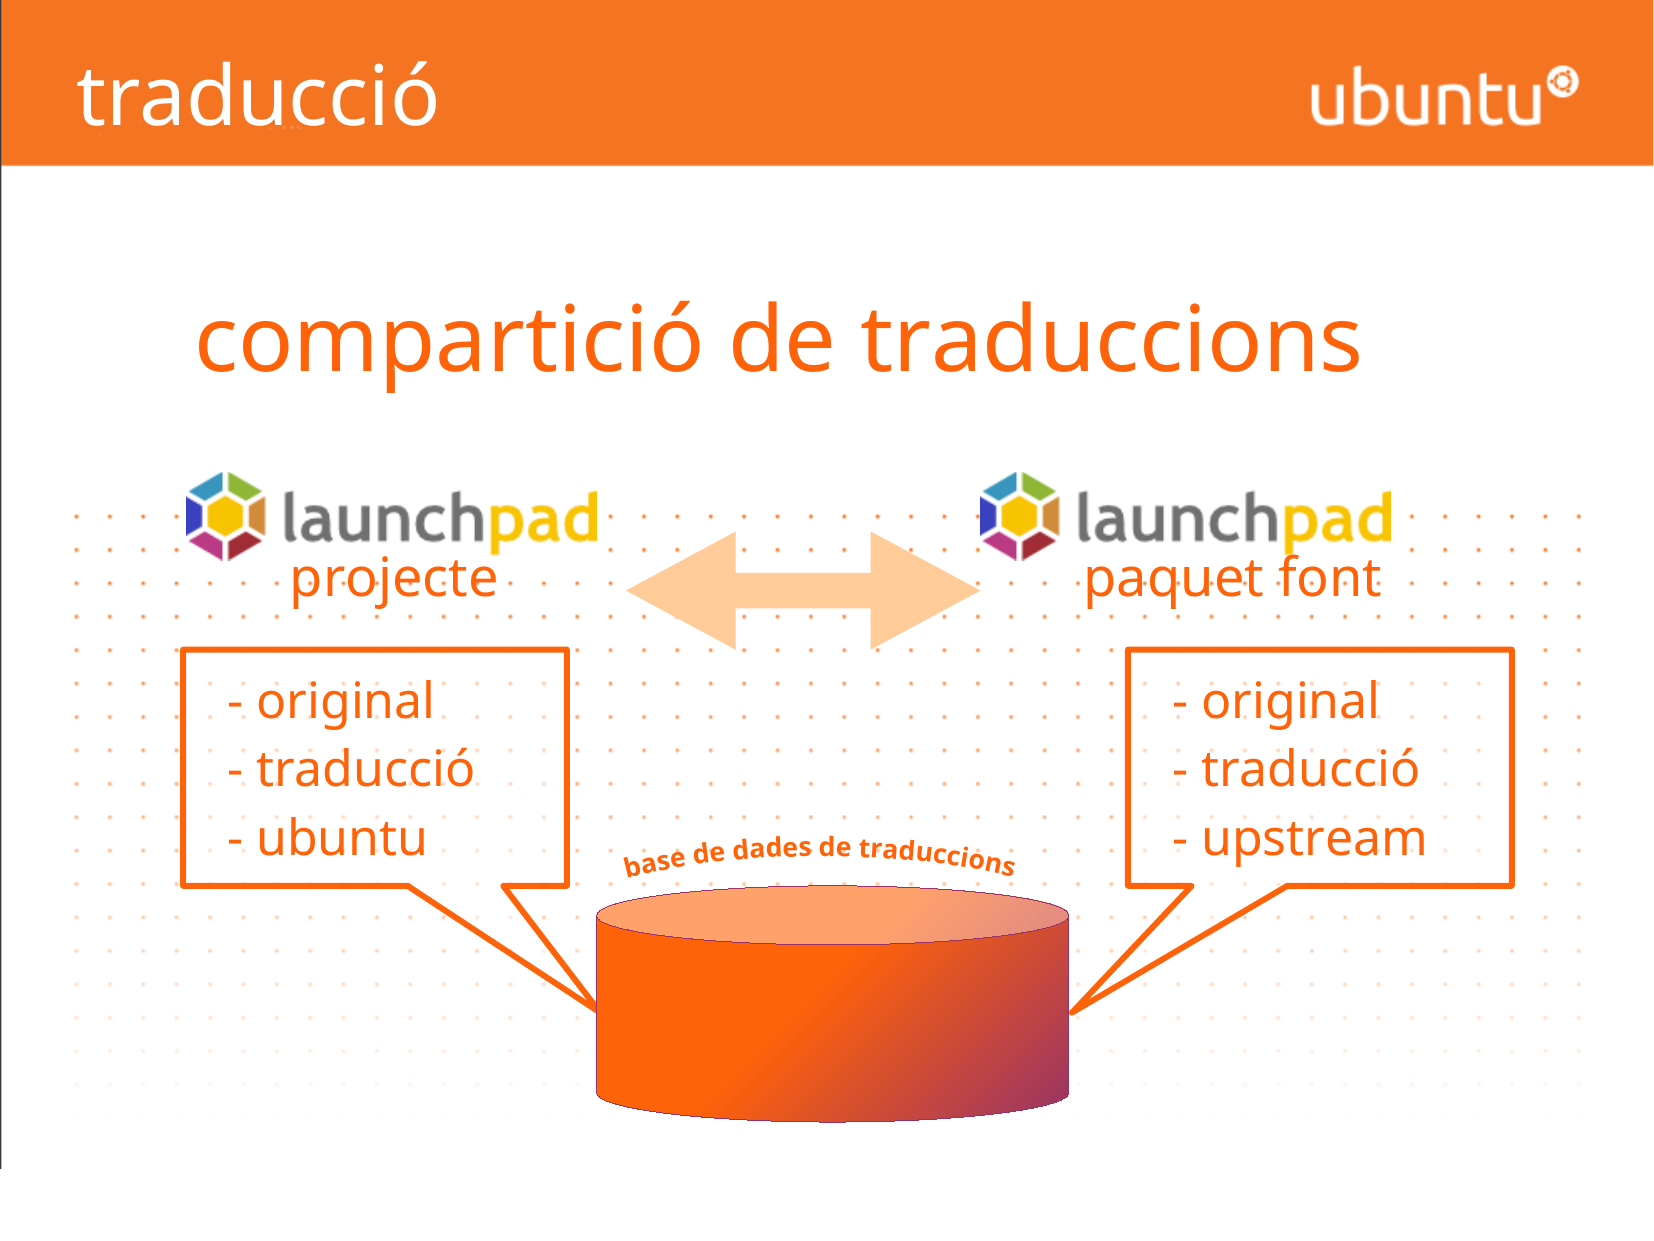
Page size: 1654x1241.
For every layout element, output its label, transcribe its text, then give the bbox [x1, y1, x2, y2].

title traducció [76, 29, 1565, 158]
text_box [625, 531, 981, 650]
text_box [1071, 649, 1512, 1013]
picture [0, 0, 1654, 1169]
text_box - original - traducció - upstream [1157, 657, 1483, 857]
text_box projecte [275, 531, 541, 614]
text_box [183, 649, 1069, 1123]
text_box paquet font [1068, 531, 1560, 613]
text_box - original - traducció - ubuntu [212, 657, 538, 857]
text_box compartició de traduccions [179, 265, 1494, 394]
